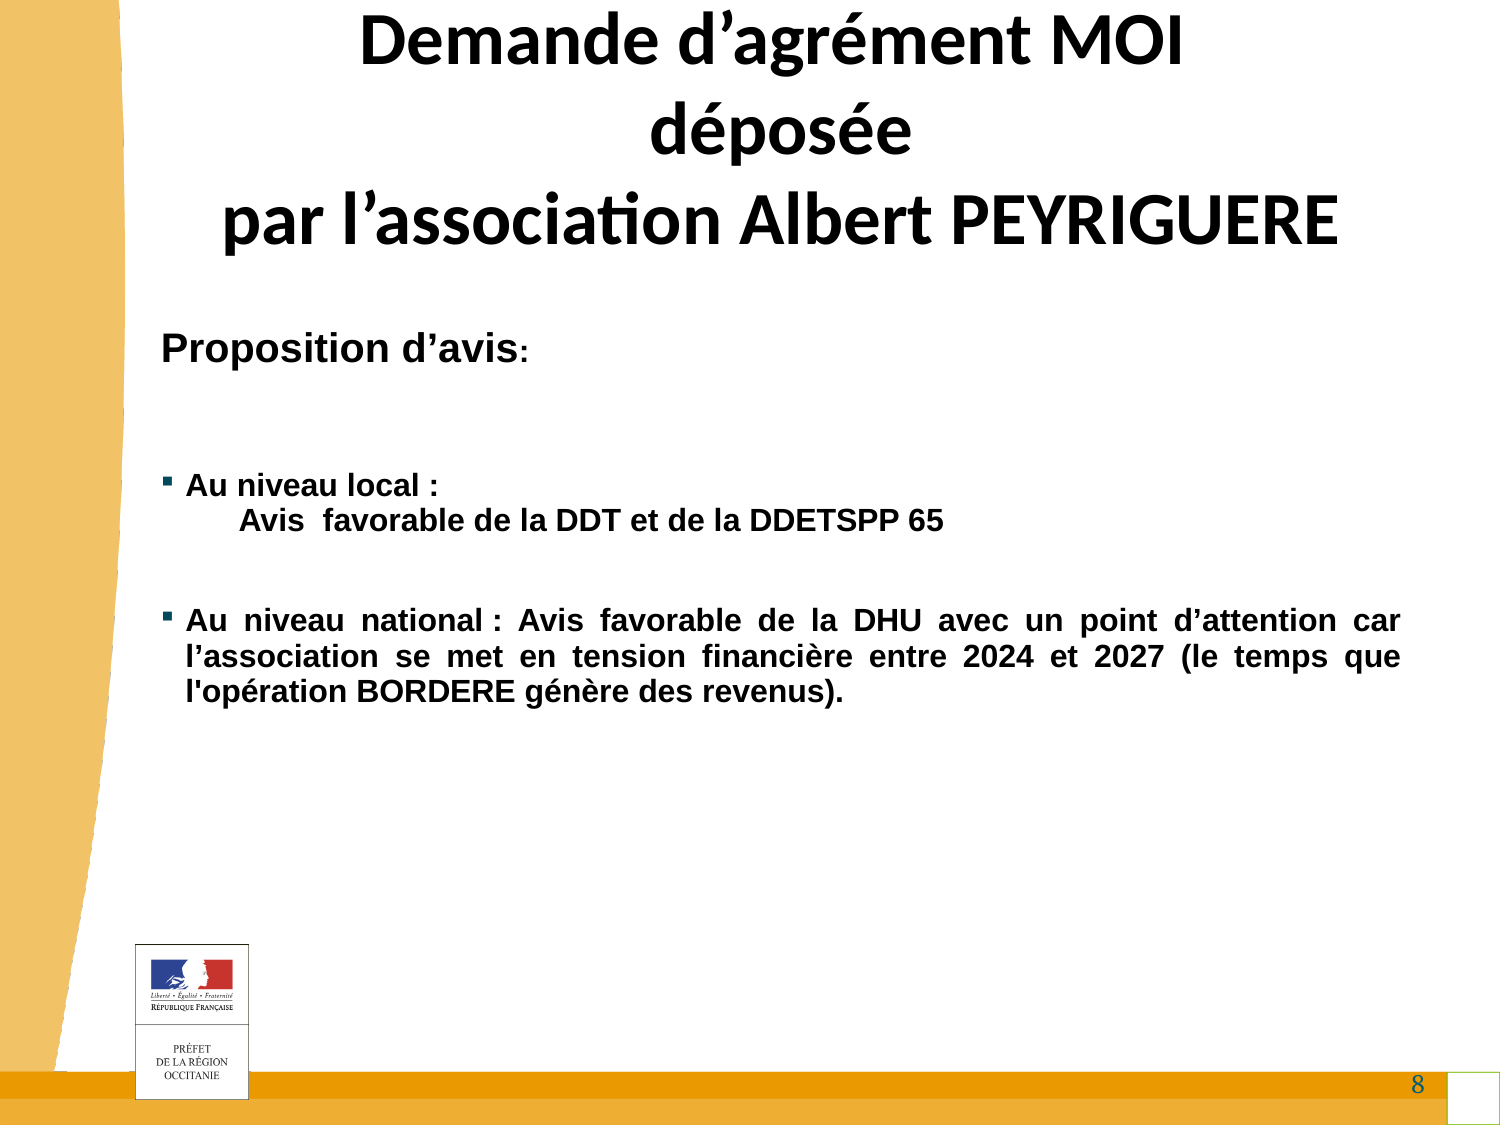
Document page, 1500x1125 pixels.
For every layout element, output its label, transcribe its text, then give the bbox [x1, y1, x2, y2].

slide_number <numéro> [1299, 1042, 1425, 1103]
list Proposition d’avis: Au niveau local : Avis favorable de la DDT et de la DDETSPP 65 Au niveau national : Avis favorable de la DHU avec un point d’attention car l’association se met en tension financière entre 2024 et 2027 (le temps que l'opération BORDERE génère des revenus). [145, 260, 1418, 721]
title Demande d’agrément MOI déposée par l’association Albert PEYRIGUERE [106, 11, 1457, 260]
picture [0, 0, 1500, 1125]
